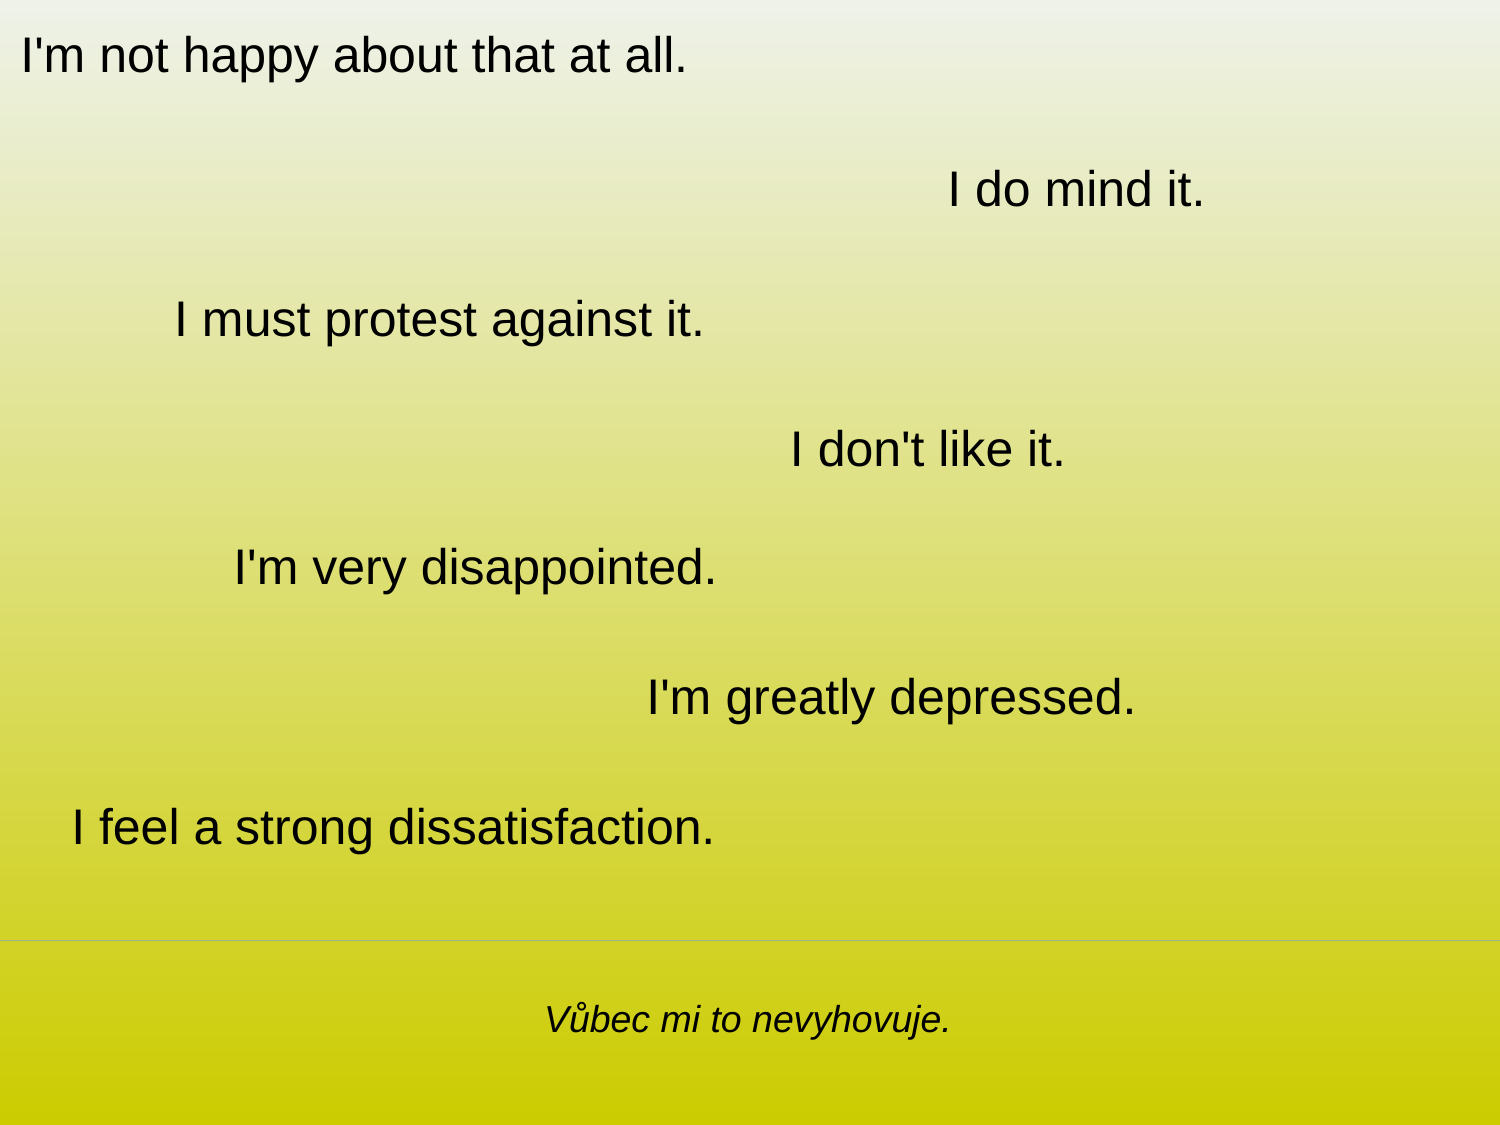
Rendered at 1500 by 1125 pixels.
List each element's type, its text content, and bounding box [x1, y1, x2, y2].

text_box I'm greatly depressed. [631, 656, 1188, 733]
text_box I must protest against it. [159, 278, 739, 355]
text_box Vůbec mi to nevyhovuje. [529, 987, 967, 1049]
text_box I'm not happy about that at all. [5, 14, 1388, 90]
text_box I feel a strong dissatisfaction. [56, 786, 732, 863]
text_box I'm very disappointed. [218, 527, 739, 603]
text_box I do mind it. [932, 148, 1222, 225]
text_box I don't like it. [775, 408, 1082, 485]
